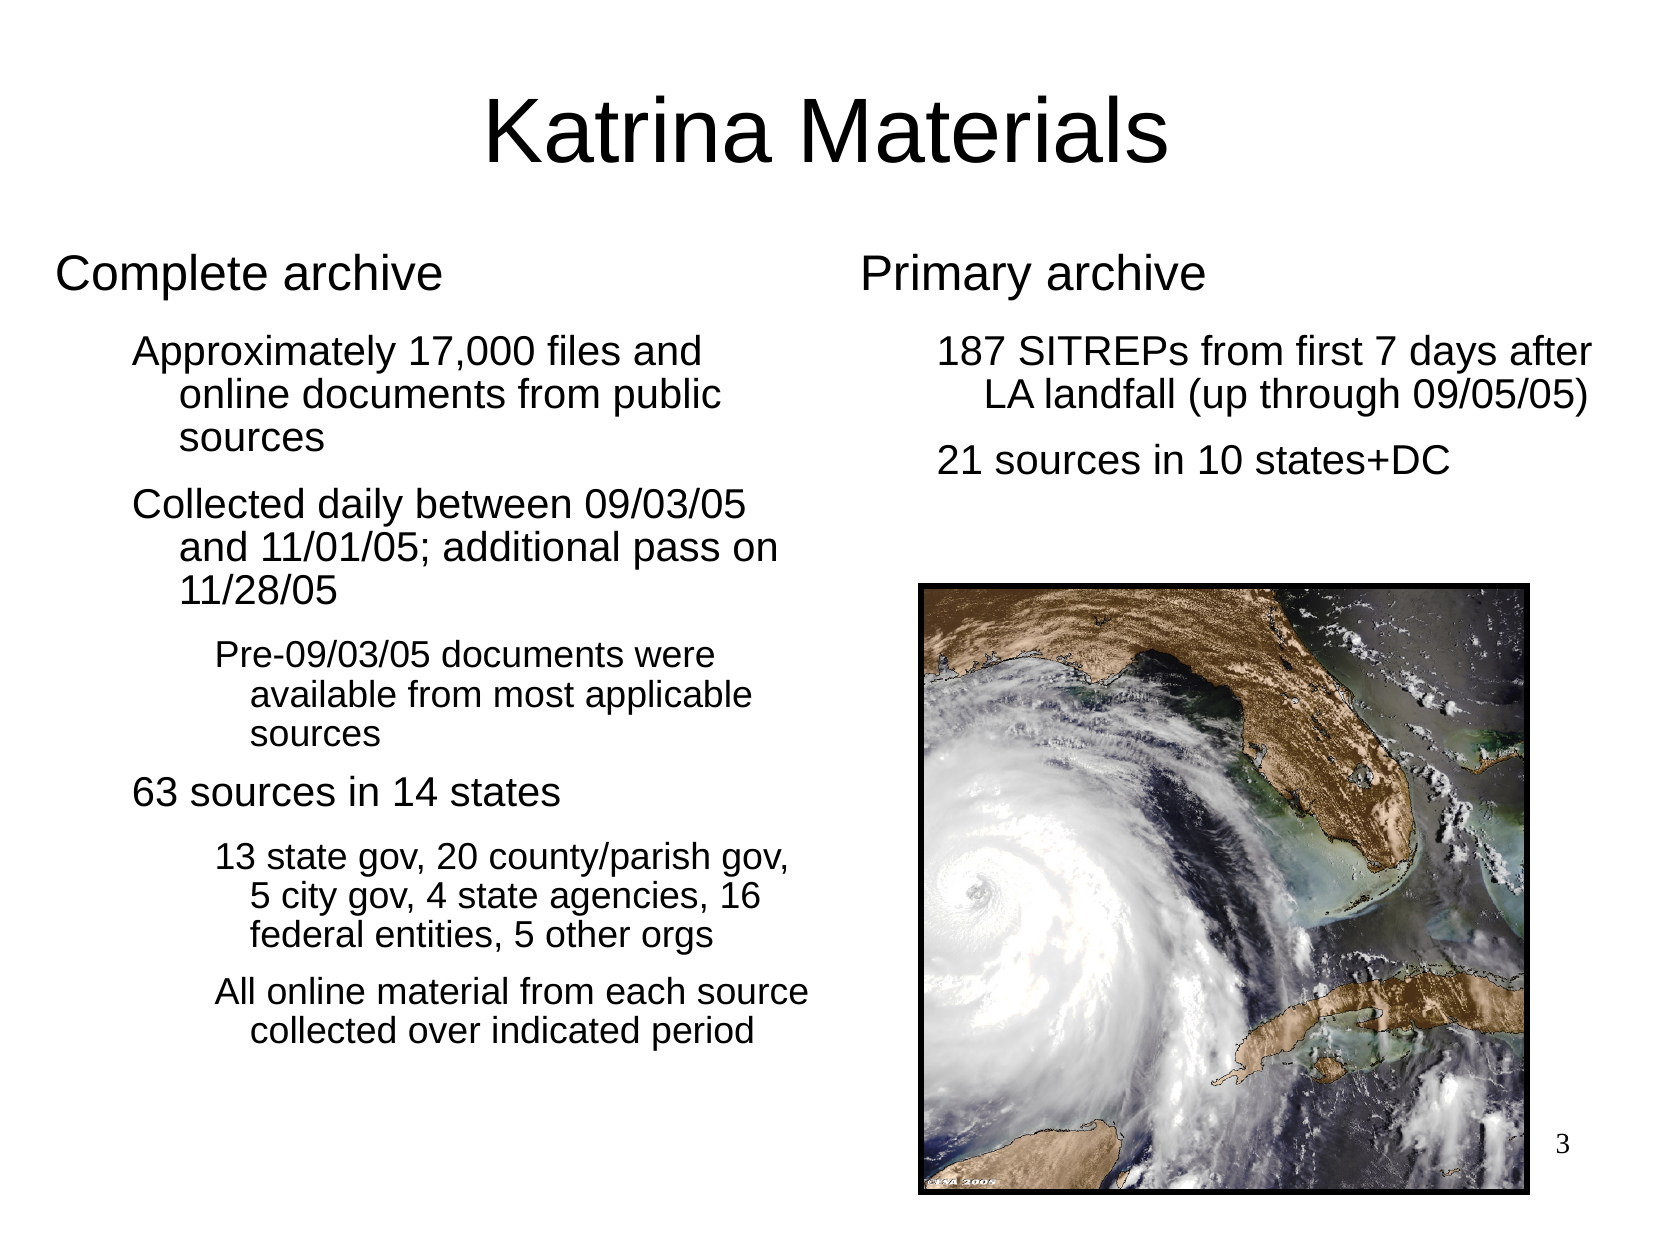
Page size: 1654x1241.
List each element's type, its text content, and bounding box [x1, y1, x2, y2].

text_box Complete archive Approximately 17,000 files and online documents from public sources Collected daily between 09/03/05 and 11/01/05; additional pass on 11/28/05 Pre-09/03/05 documents were available from most applicable sources 63 sources in 14 states 13 state gov, 20 county/parish gov, 5 city gov, 4 state agencies, 16 federal entities, 5 other orgs All online material from each source collected over indicated period [37, 245, 814, 1140]
title Katrina Materials [82, 34, 1571, 227]
text_box <number> [1185, 1129, 1571, 1216]
text_box Primary archive 187 SITREPs from first 7 days after LA landfall (up through 09/05/05) 21 sources in 10 states+DC [842, 245, 1607, 599]
picture [924, 599, 1525, 1190]
